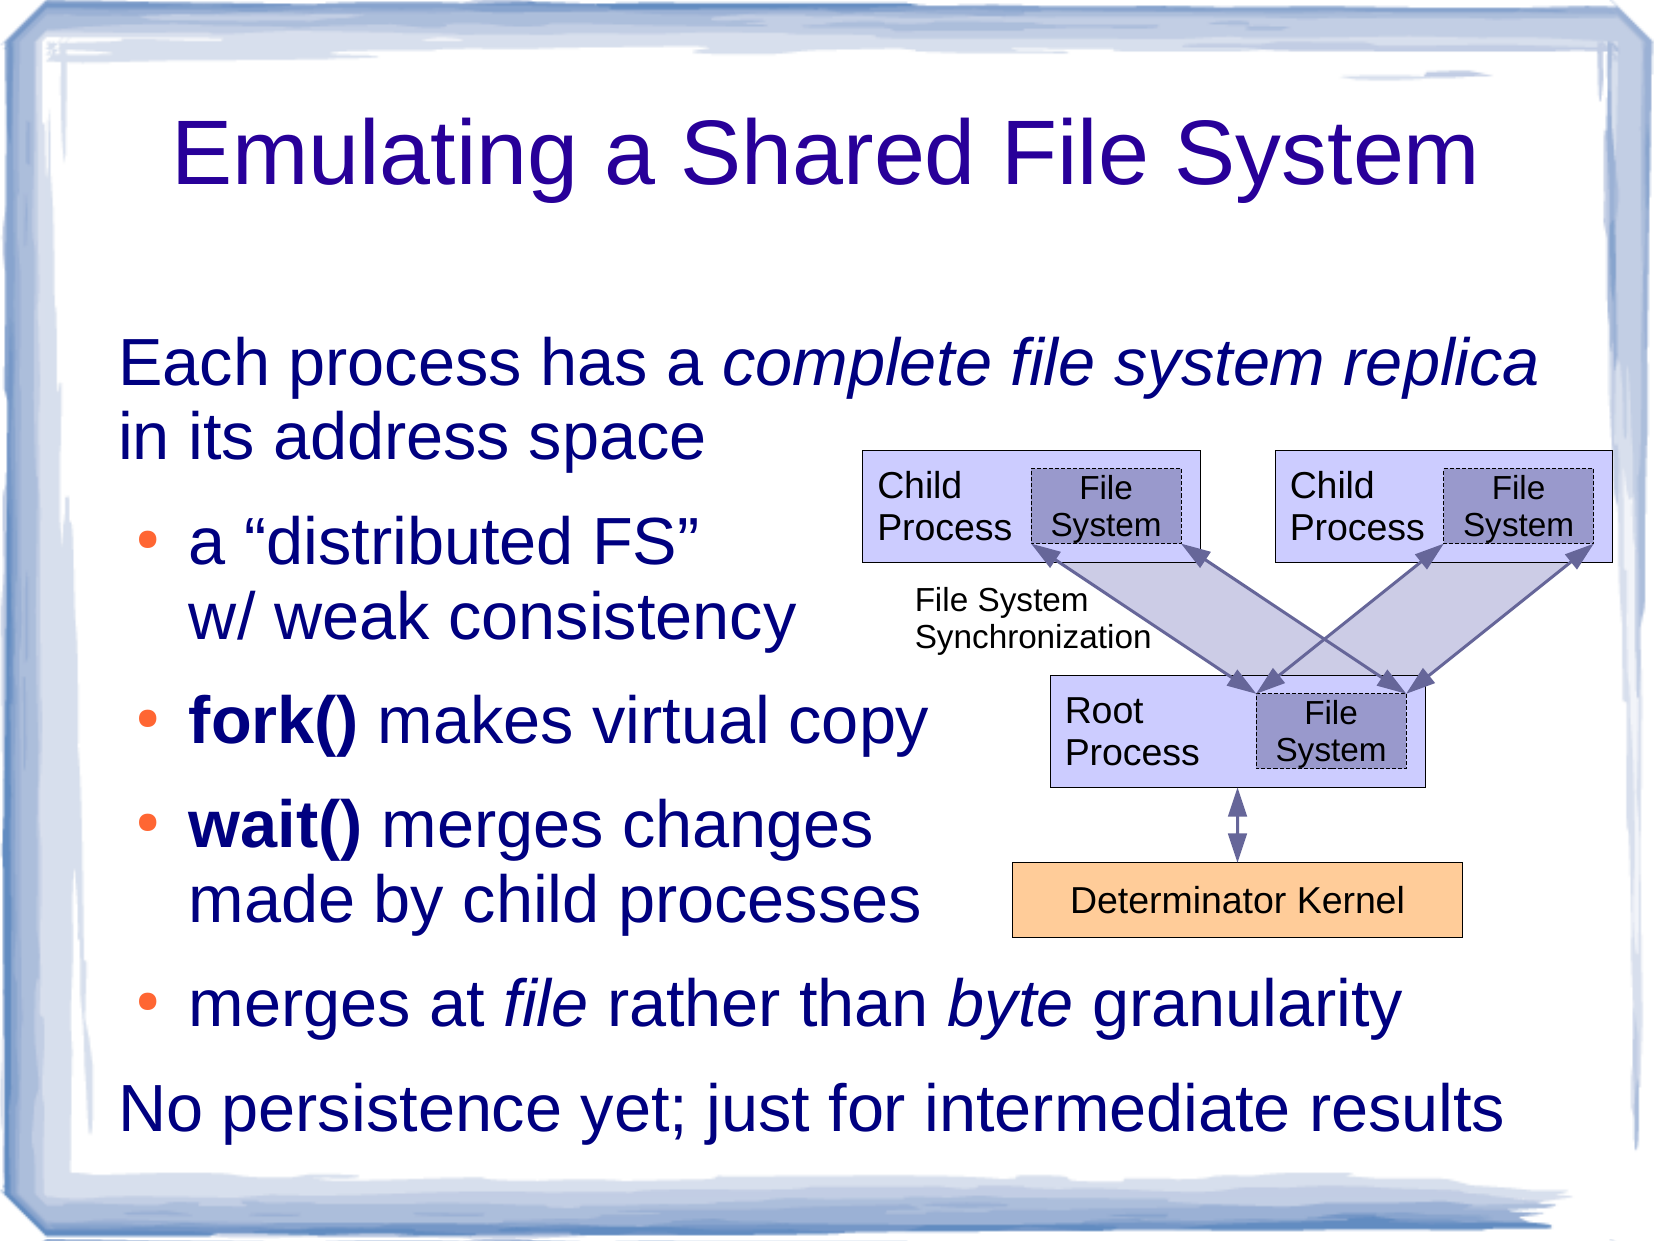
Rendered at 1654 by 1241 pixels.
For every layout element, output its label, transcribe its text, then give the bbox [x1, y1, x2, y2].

text_box [1313, 687, 1426, 788]
picture [0, 0, 1654, 1241]
text_box File System [1538, 468, 1594, 544]
text_box [1329, 544, 1590, 692]
text_box Root Process [1050, 675, 1313, 788]
text_box [1126, 544, 1320, 675]
title Emulating a Shared File System [82, 56, 1571, 250]
text_box Child Process [1275, 450, 1538, 563]
text_box [1538, 450, 1613, 563]
text_box File System Synchronization [900, 562, 1182, 676]
list Each process has a complete file system replica in its address space a “distributed FS” w/ weak consistency fork() makes virtual copy wait() merges changes made by child processes merges at file rather than byte granularity No persistence yet; just for intermediate results [118, 324, 1571, 1144]
text_box File System [1313, 693, 1407, 769]
text_box Determinator Kernel [1012, 862, 1463, 938]
text_box File System [1126, 468, 1182, 544]
text_box Child Process [862, 450, 1126, 563]
text_box [1126, 450, 1201, 548]
text_box [1284, 642, 1399, 693]
